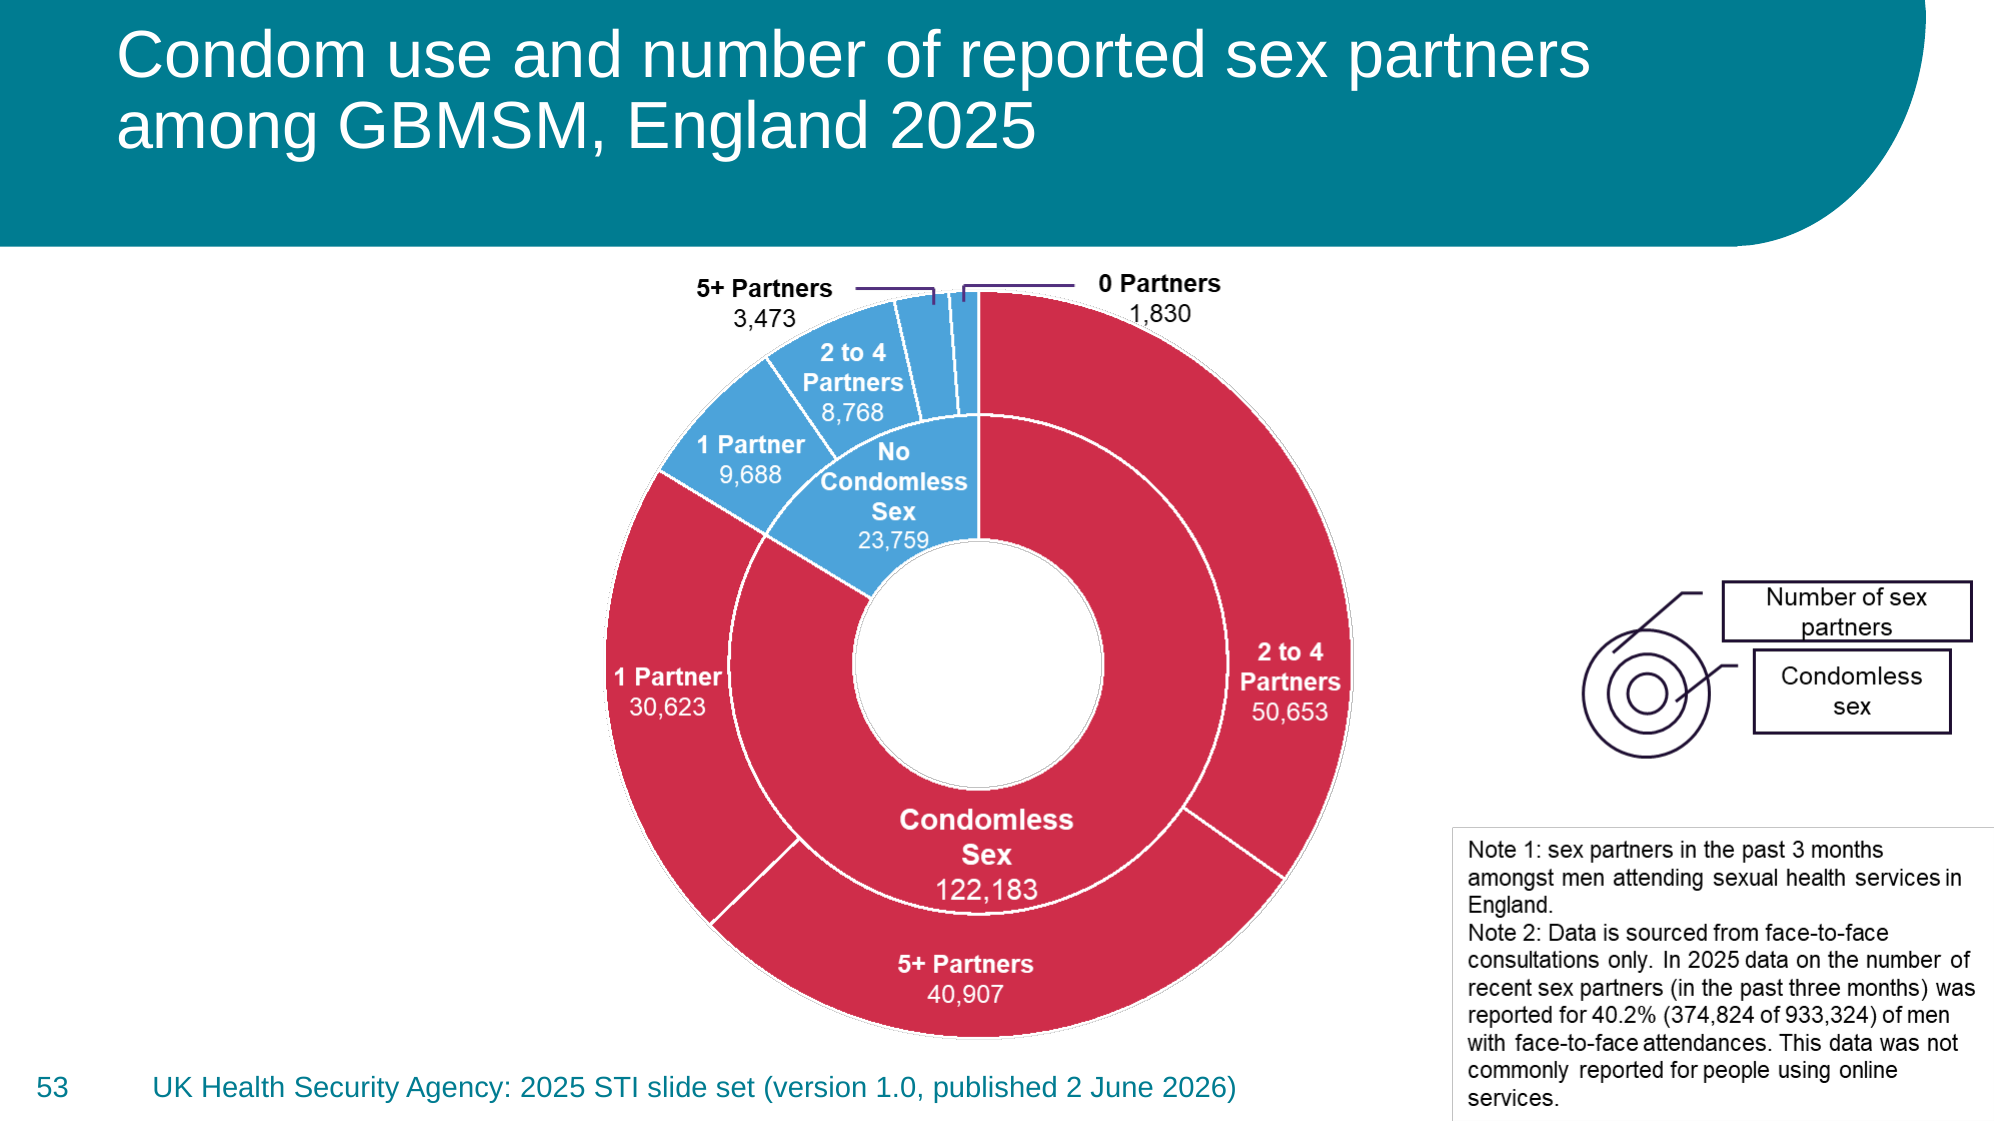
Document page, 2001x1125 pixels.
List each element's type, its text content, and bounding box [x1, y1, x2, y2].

text_box [21, 1056, 120, 1117]
title Condom use and number of reported sex partners among GBMSM, England 2025 [101, 11, 1830, 172]
text_box UK Health Security Agency: 2025 STI slide set (version 1.0, published 2 June 2026) [137, 1056, 1780, 1116]
picture [584, 259, 1998, 1125]
